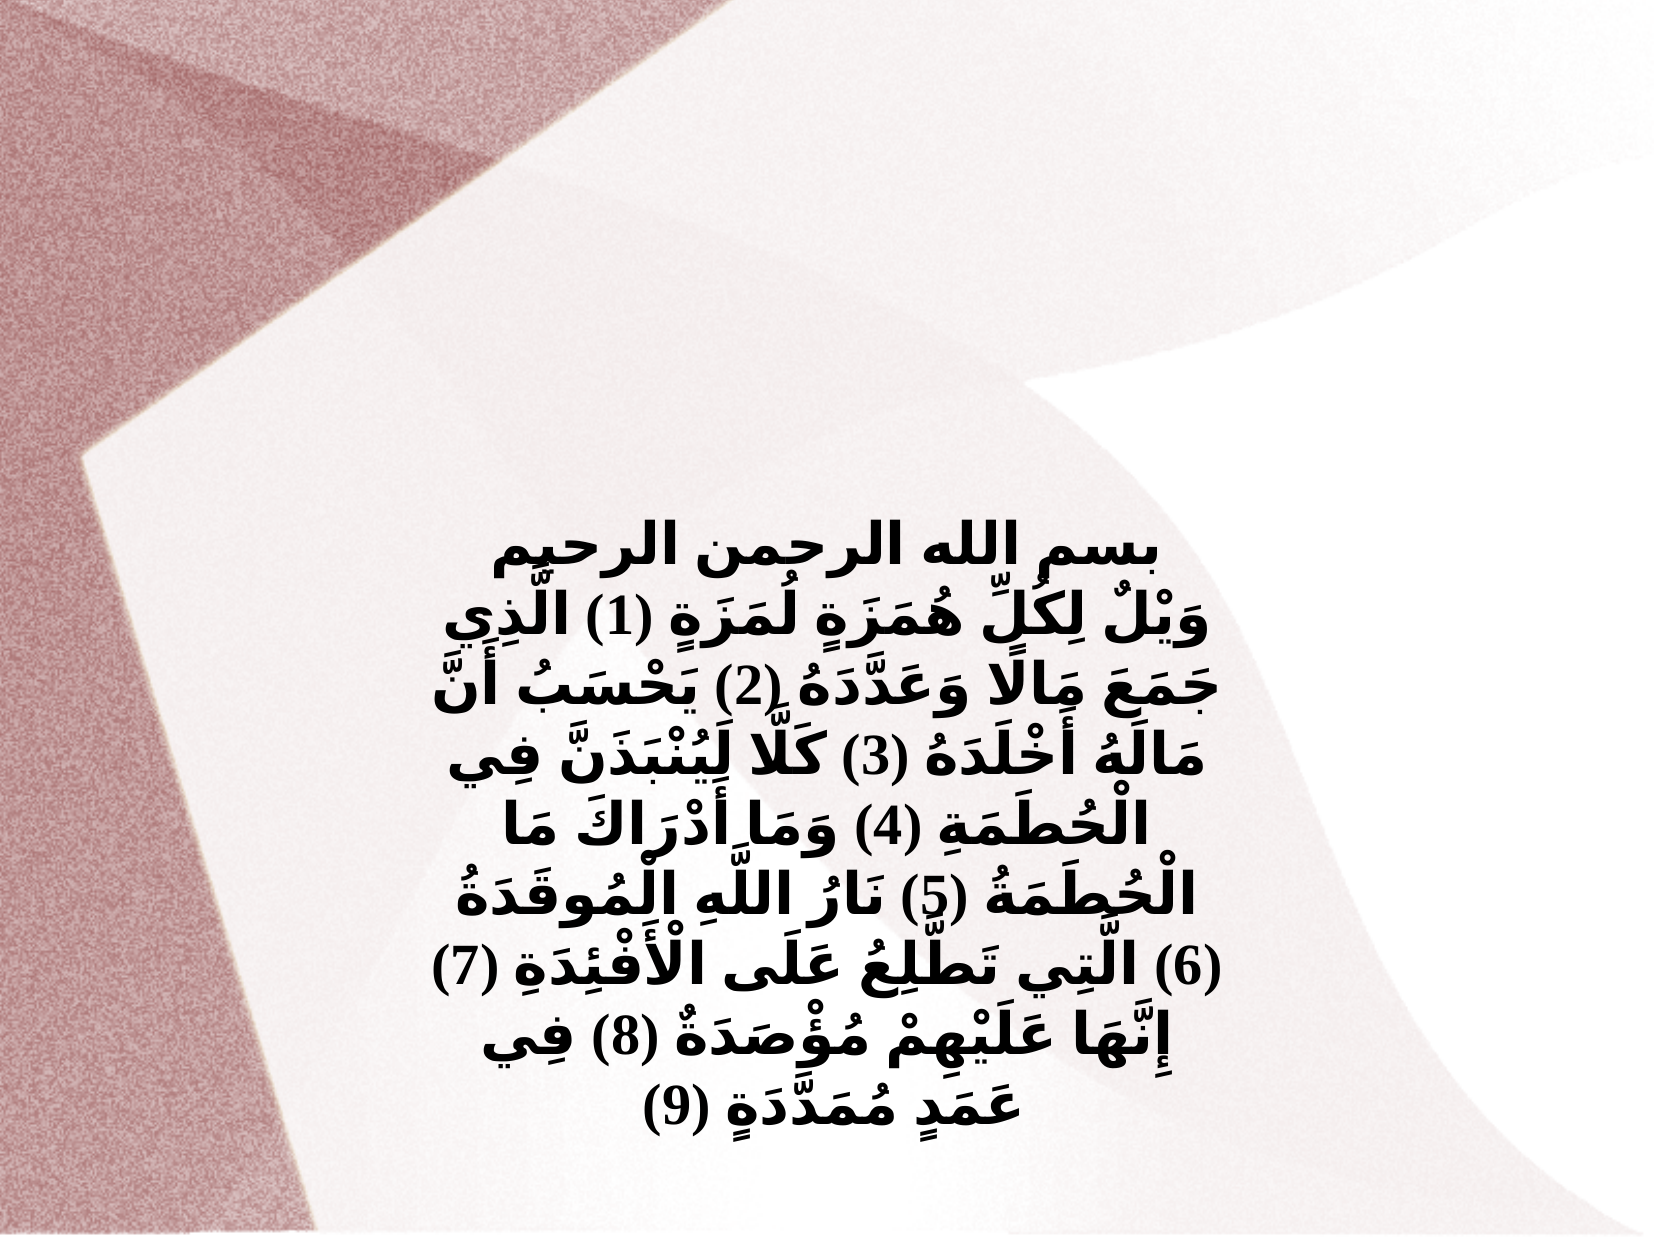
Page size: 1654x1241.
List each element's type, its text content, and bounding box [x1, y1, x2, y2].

text_box بسم الله الرحمن الرحيم وَيْلٌ لِكُلِّ هُمَزَةٍ لُمَزَةٍ (1) الَّذِي جَمَعَ مَالًا وَعَدَّدَهُ (2) يَحْسَبُ أَنَّ مَالَهُ أَخْلَدَهُ (3) كَلَّا لَيُنْبَذَنَّ فِي الْحُطَمَةِ (4) وَمَا أَدْرَاكَ مَا الْحُطَمَةُ (5) نَارُ اللَّهِ الْمُوقَدَةُ (6) الَّتِي تَطَّلِعُ عَلَى الْأَفْئِدَةِ (7) إِنَّهَا عَلَيْهِمْ مُؤْصَدَةٌ (8) فِي عَمَدٍ مُمَدَّدَةٍ (9) [414, 499, 1240, 1144]
